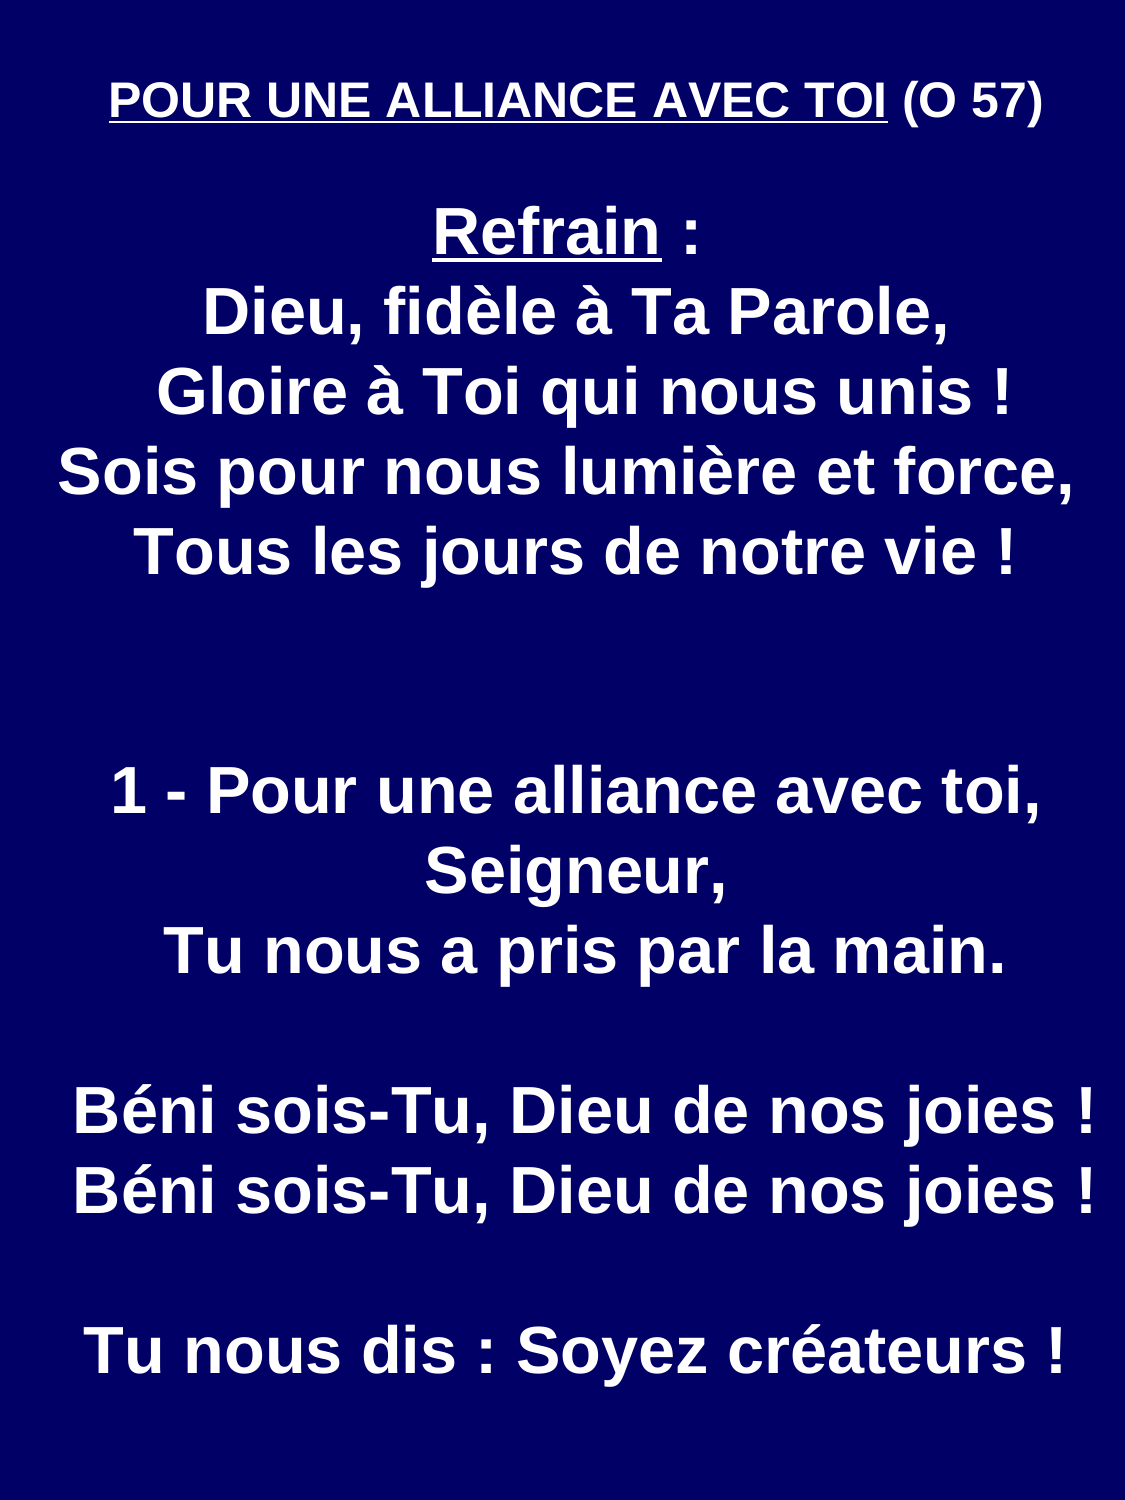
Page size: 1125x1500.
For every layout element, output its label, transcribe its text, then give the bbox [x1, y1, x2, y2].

text_box POUR UNE ALLIANCE AVEC TOI (O 57) Refrain : Dieu, fidèle à Ta Parole, Gloire à Toi qui nous unis ! Sois pour nous lumière et force, Tous les jours de notre vie ! 1 - Pour une alliance avec toi, Seigneur, Tu nous a pris par la main. Béni sois-Tu, Dieu de nos joies ! Béni sois-Tu, Dieu de nos joies ! Tu nous dis : Soyez créateurs ! 2 - Pour une alliance d'amour, Seigneur, Tu as donné Ton Esprit. Béni sois-Tu, Dieu parmi nous ! (Bis) Montre-Toi présence de feu. [0, 0, 1125, 1500]
